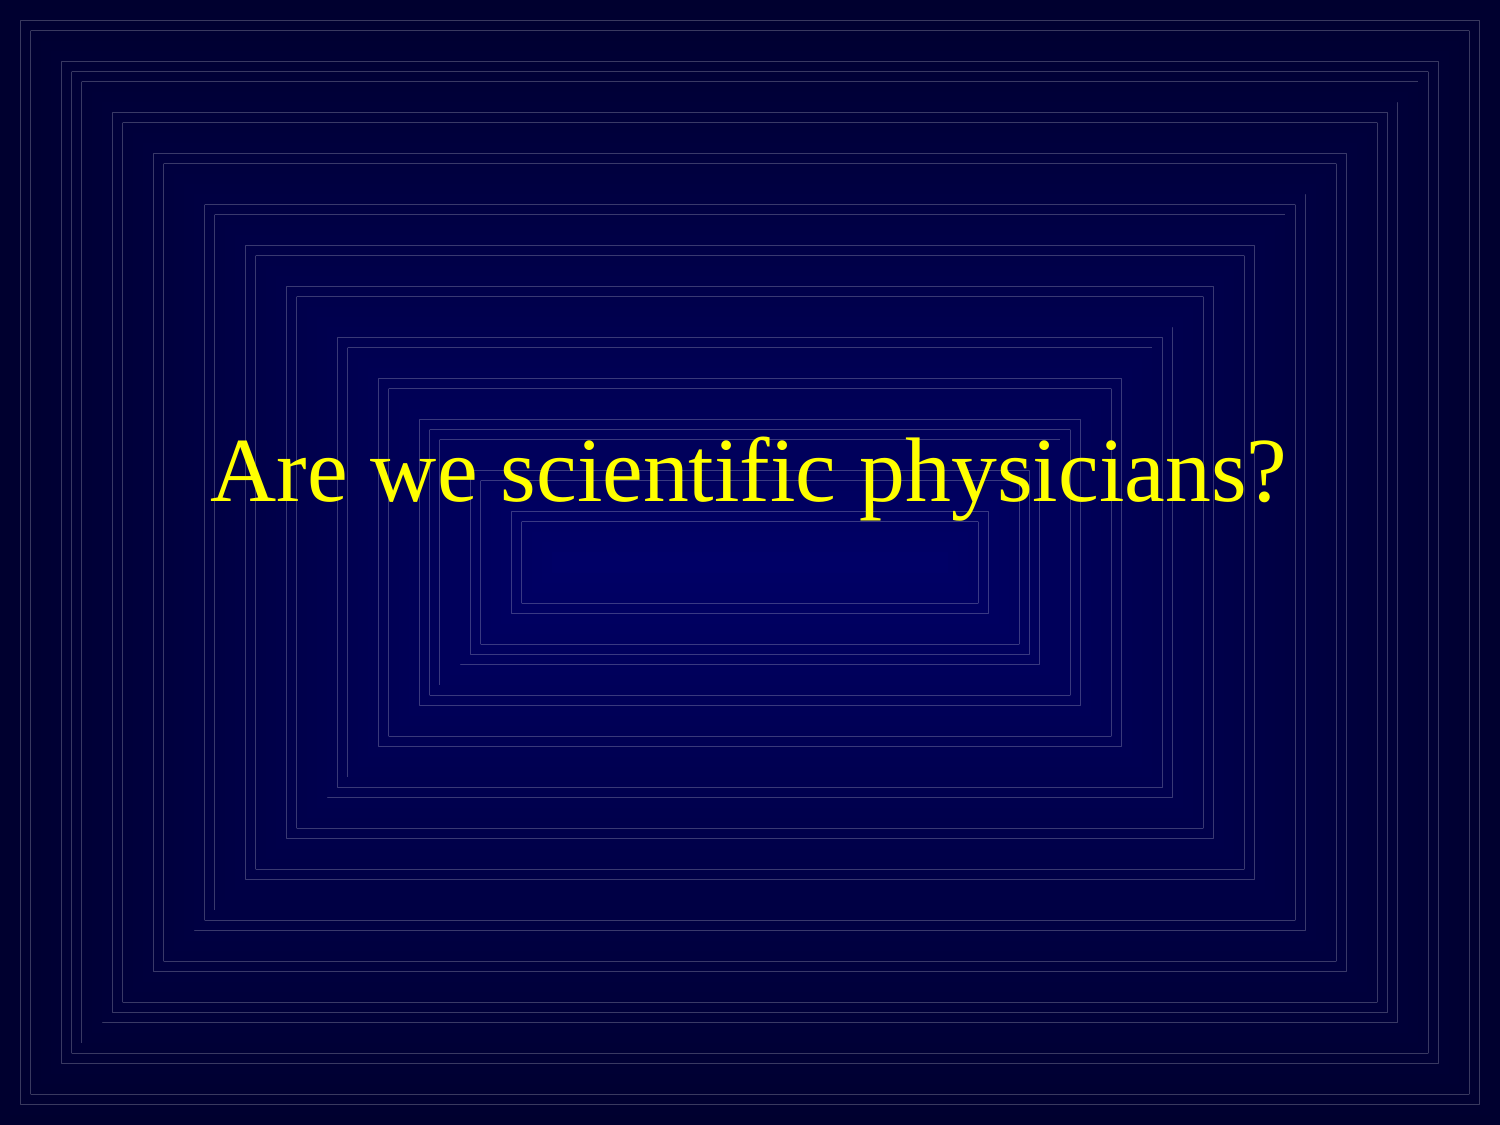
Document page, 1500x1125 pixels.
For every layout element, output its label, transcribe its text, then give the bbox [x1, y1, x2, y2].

title Are we scientific physicians? [0, 349, 1500, 591]
